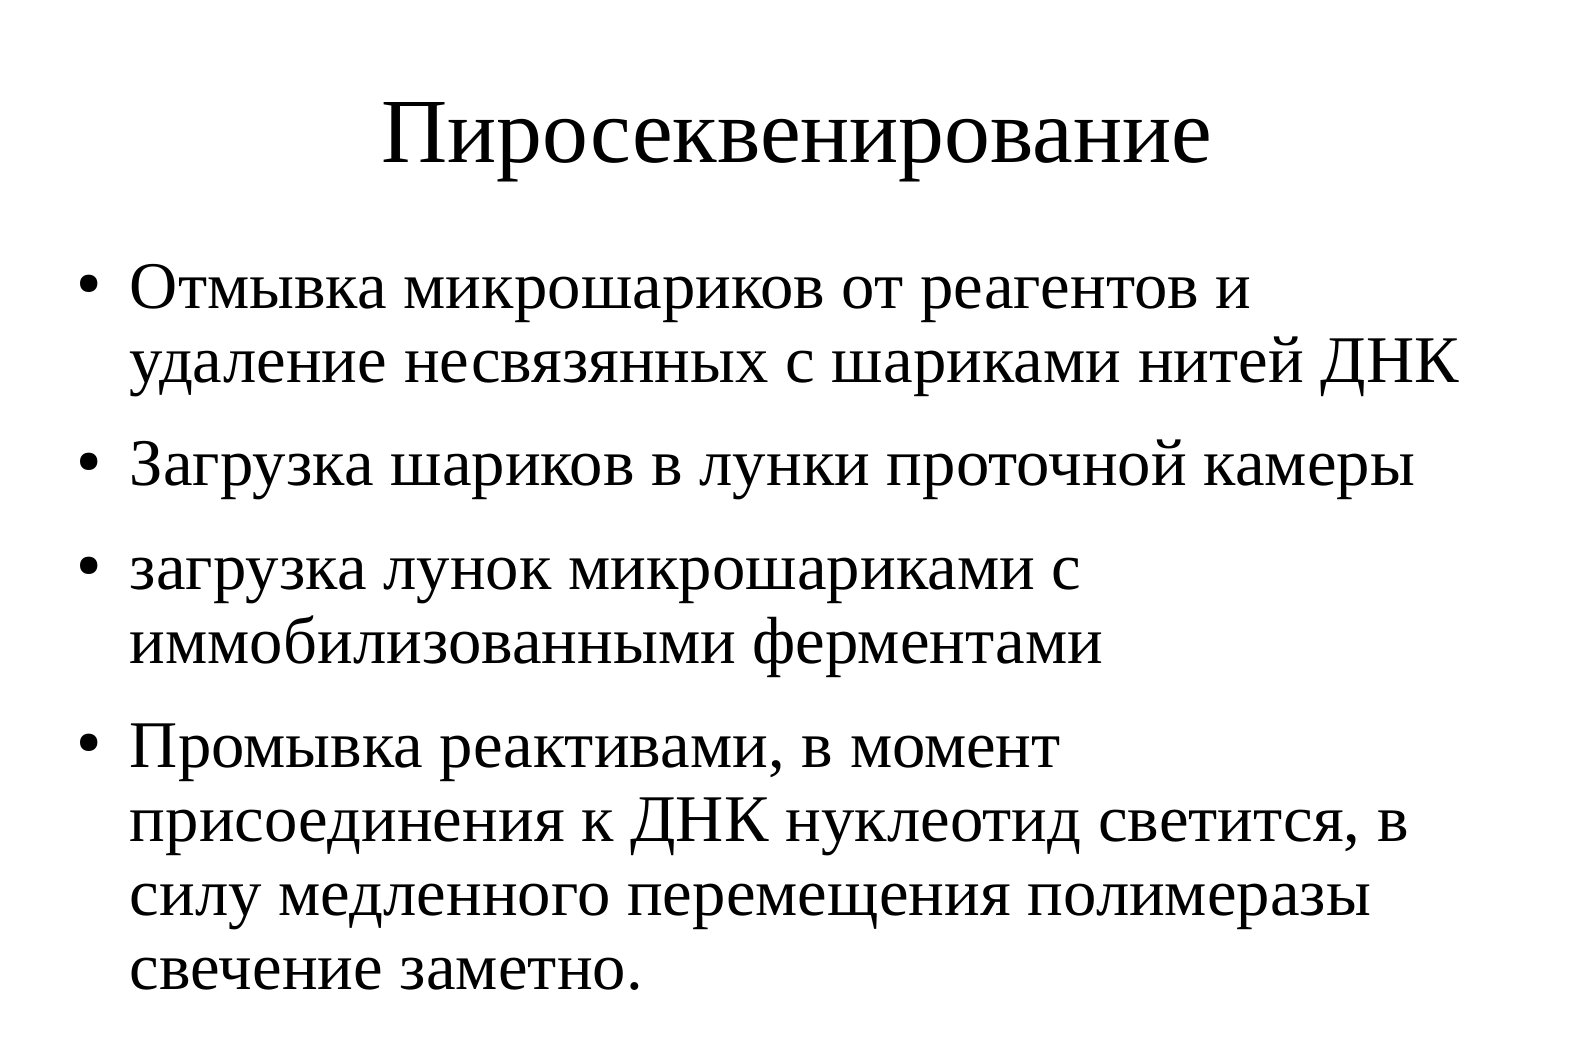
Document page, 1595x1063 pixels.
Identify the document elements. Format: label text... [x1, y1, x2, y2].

list Отмывка микрошариков от реагентов и удаление несвязянных с шариками нитей ДНК Загрузка шариков в лунки проточной камеры загрузка лунок микрошариками с иммобилизованными ферментами Промывка реактивами, в момент присоединения к ДНК нуклеотид светится, в силу медленного перемещения полимеразы свечение заметно. [59, 248, 1516, 1004]
title Пиросеквенирование [79, 49, 1515, 213]
